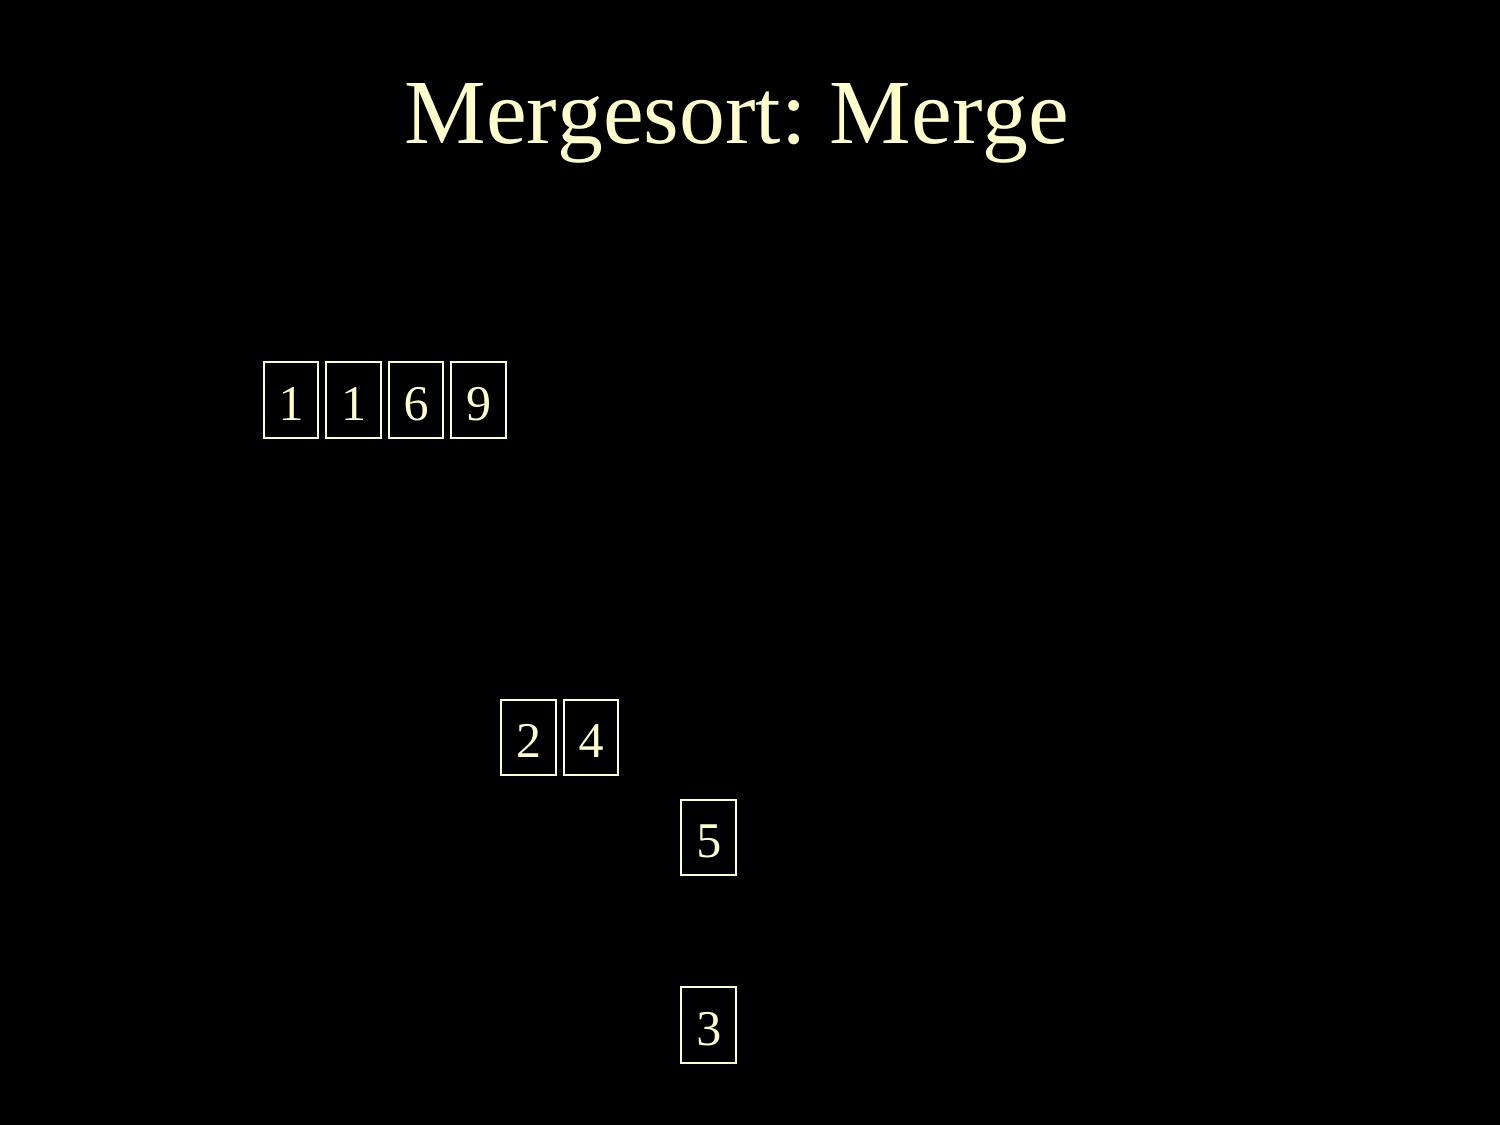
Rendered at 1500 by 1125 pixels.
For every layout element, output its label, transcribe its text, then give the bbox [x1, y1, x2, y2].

text_box 4 [563, 699, 619, 776]
text_box 5 [681, 799, 737, 876]
text_box 2 [501, 699, 556, 776]
text_box 9 [451, 362, 506, 438]
text_box 1 [326, 362, 381, 438]
text_box 1 [263, 362, 319, 438]
title Mergesort: Merge [8, 50, 1467, 176]
text_box 3 [681, 987, 737, 1063]
text_box 6 [388, 362, 444, 438]
